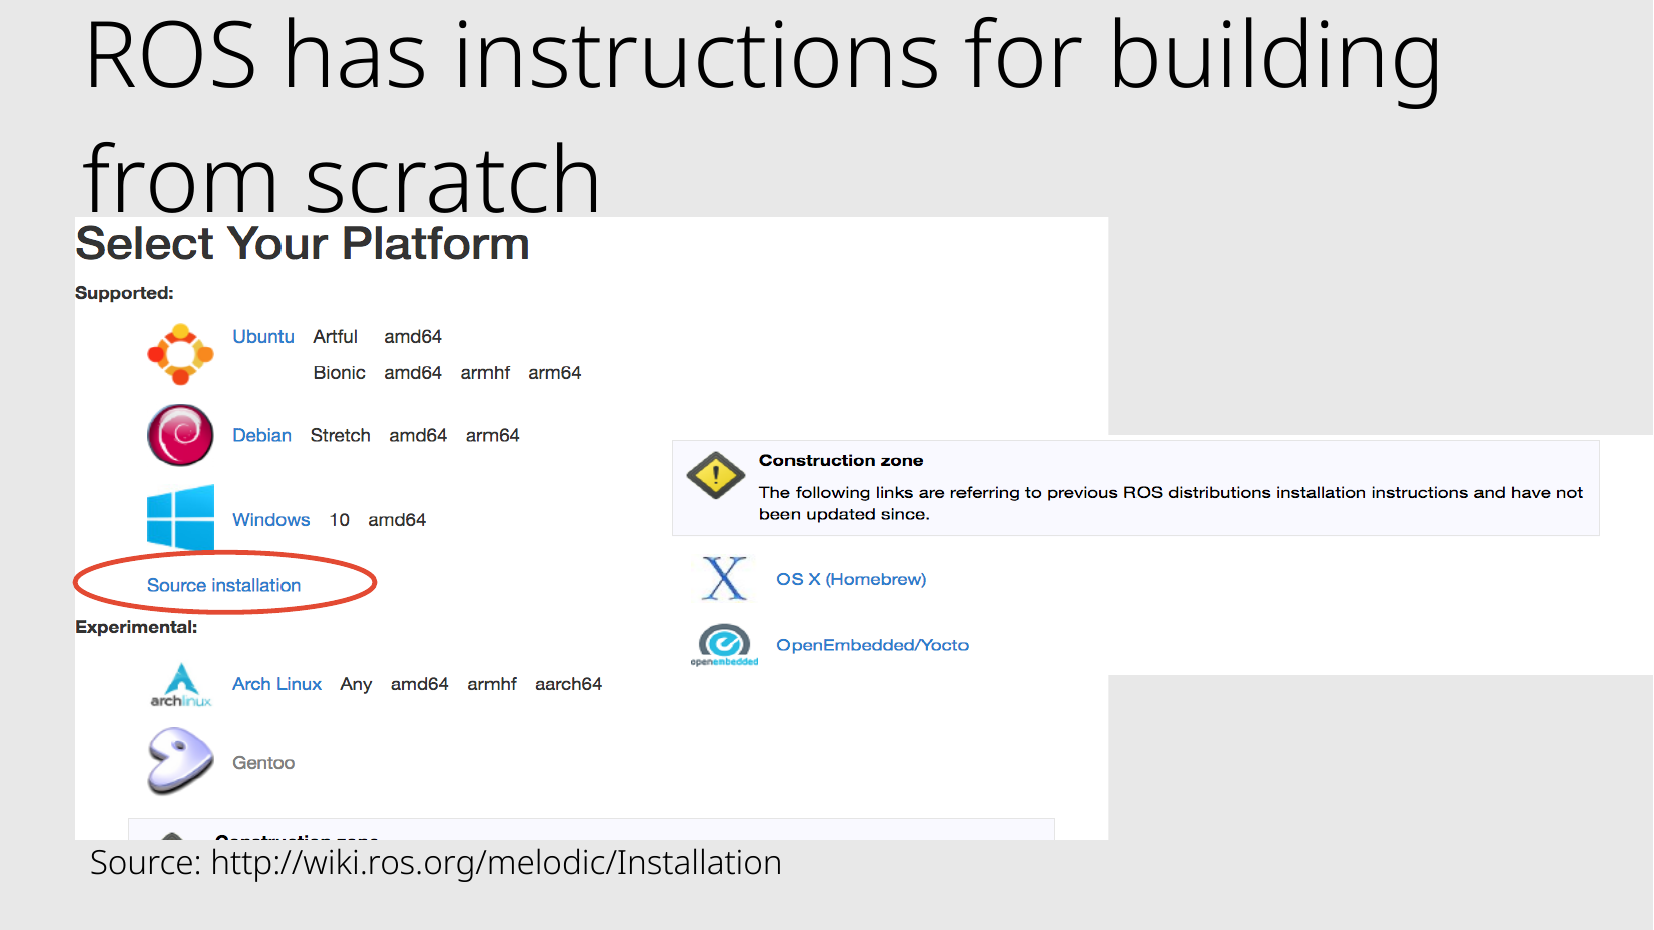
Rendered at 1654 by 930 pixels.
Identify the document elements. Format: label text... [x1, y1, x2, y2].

title ROS has instructions for building from scratch [82, 3, 1571, 226]
text_box Source: http://wiki.ros.org/melodic/Installation [75, 825, 871, 901]
picture [78, 555, 372, 609]
picture [75, 217, 1654, 840]
